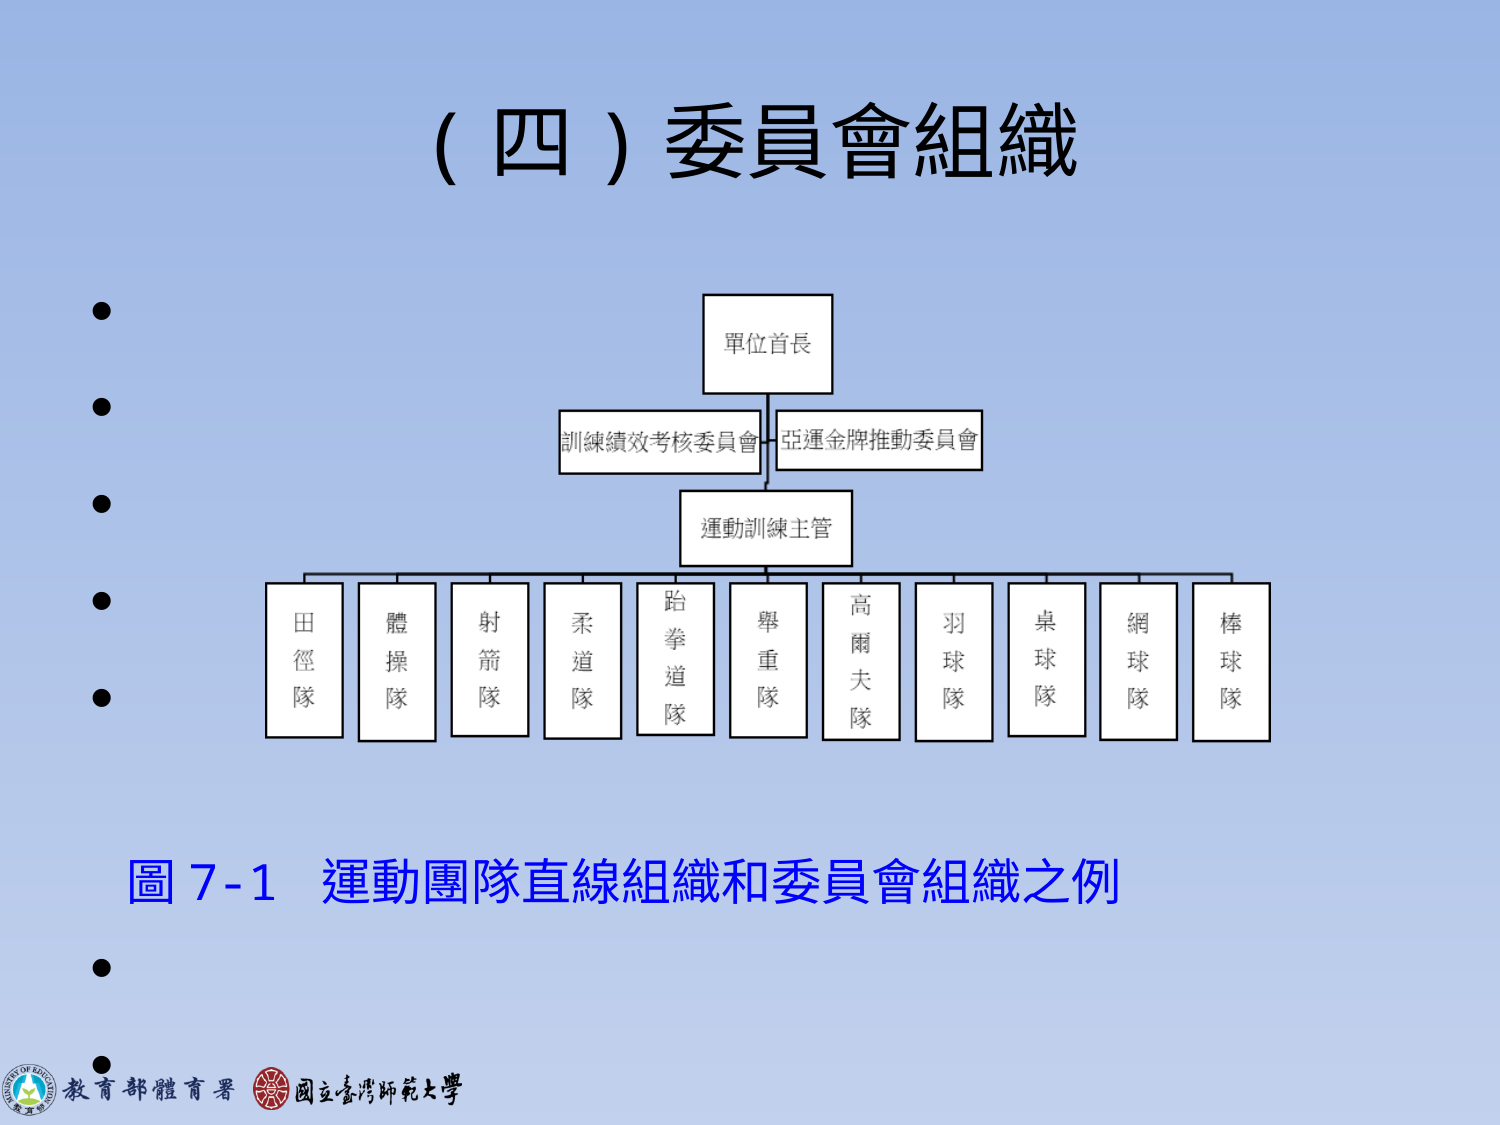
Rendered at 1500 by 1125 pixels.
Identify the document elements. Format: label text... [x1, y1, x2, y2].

picture [265, 279, 1271, 756]
list 圖7-1 運動團隊直線組織和委員會組織之例 [75, 262, 1426, 1005]
title (四)委員會組織 [75, 45, 1426, 233]
